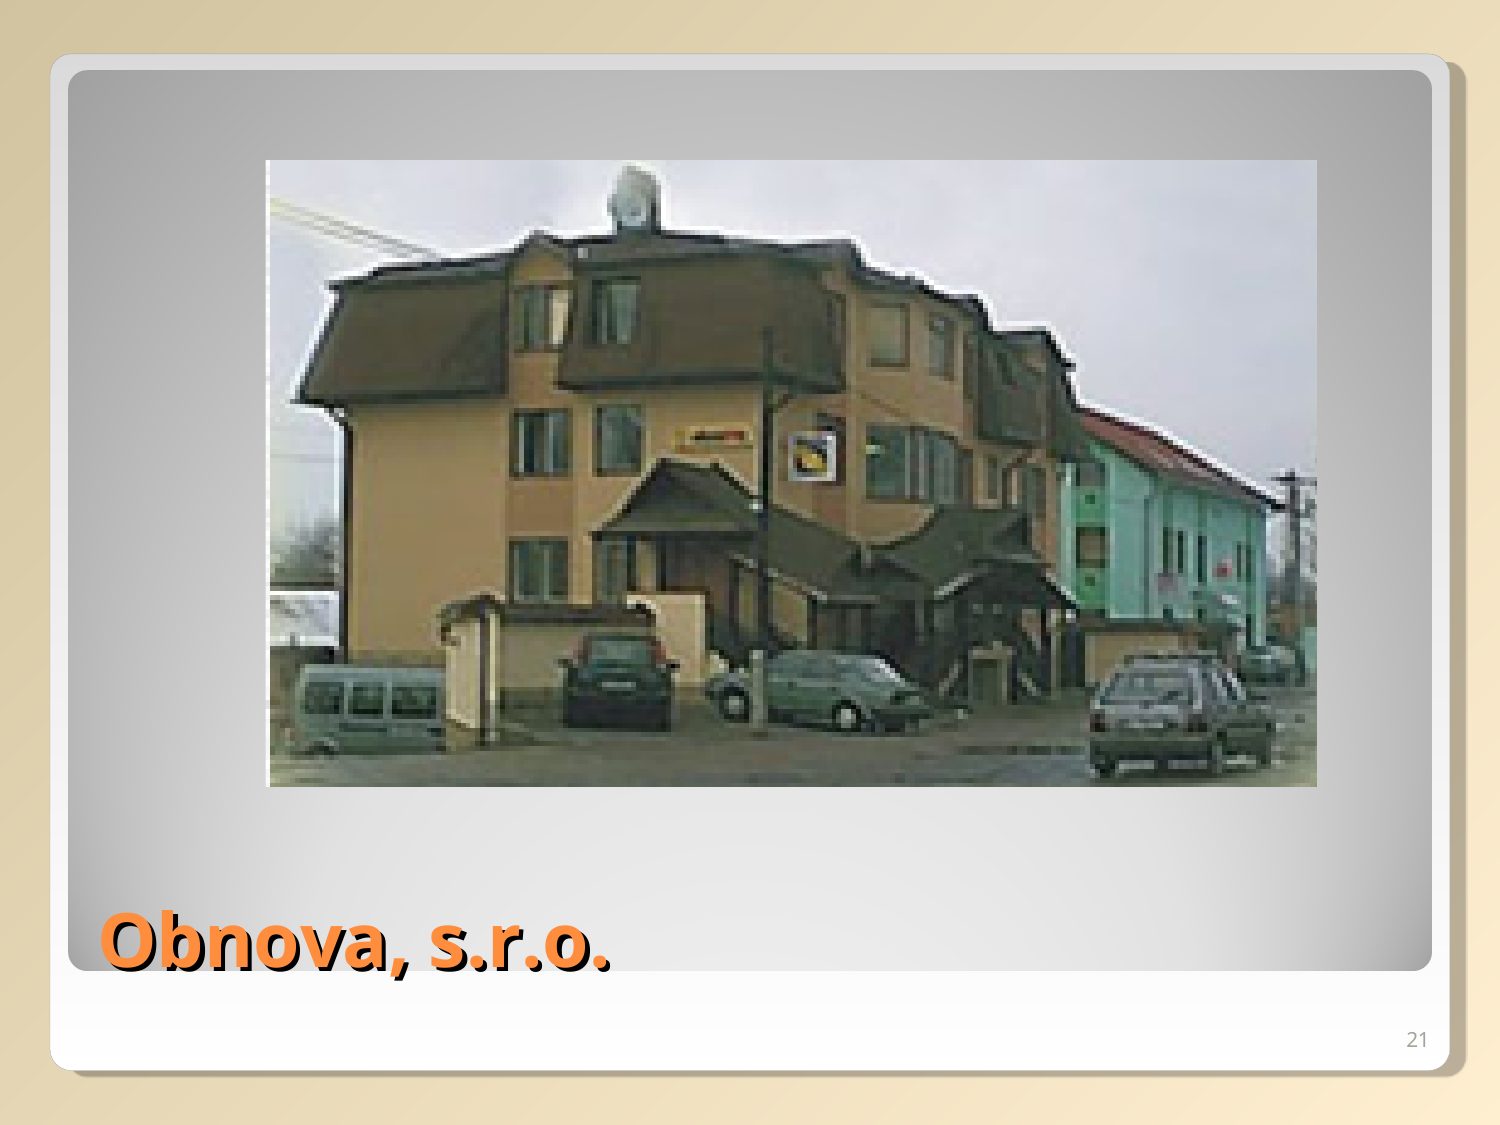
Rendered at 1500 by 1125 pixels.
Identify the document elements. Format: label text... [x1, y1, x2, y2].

title Obnova, s.r.o. [82, 817, 1426, 991]
text_box [265, 160, 1317, 788]
picture [67, 69, 1433, 972]
text_box <number> [1369, 1002, 1445, 1063]
